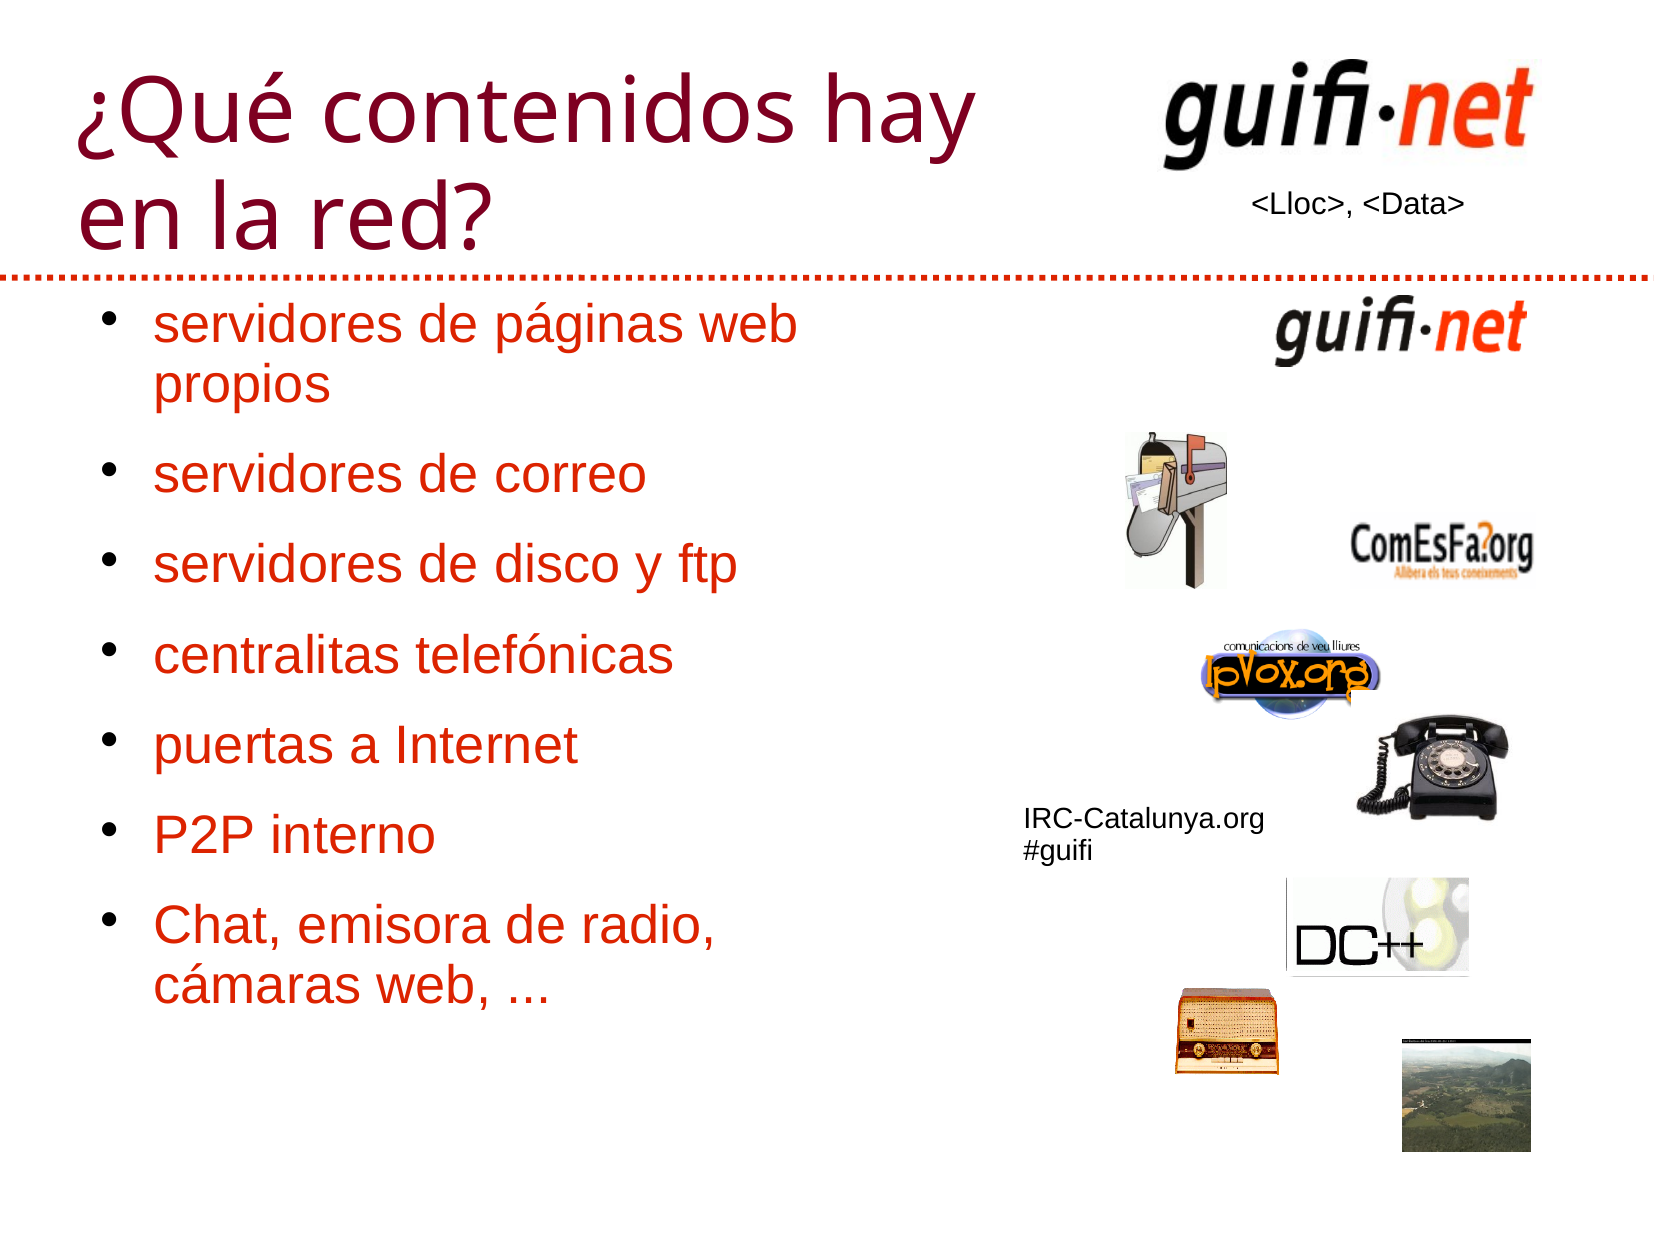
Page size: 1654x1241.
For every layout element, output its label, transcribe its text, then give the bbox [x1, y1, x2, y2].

picture [1198, 626, 1523, 831]
picture [1168, 983, 1285, 1081]
picture [1157, 59, 1542, 172]
picture [1125, 432, 1227, 589]
text_box [1279, 868, 1478, 977]
picture [1274, 295, 1527, 367]
text_box IRC-Catalunya.org #guifi [1008, 792, 1331, 905]
picture [1350, 512, 1536, 589]
picture [1402, 1039, 1531, 1152]
title ¿Qué contenidos hay en la red? [76, 53, 1093, 272]
list servidores de páginas web propios servidores de correo servidores de disco y ftp centralitas telefónicas puertas a Internet P2P interno Chat, emisora de radio, cámaras web, ... [82, 290, 809, 1109]
picture [1294, 878, 1468, 971]
